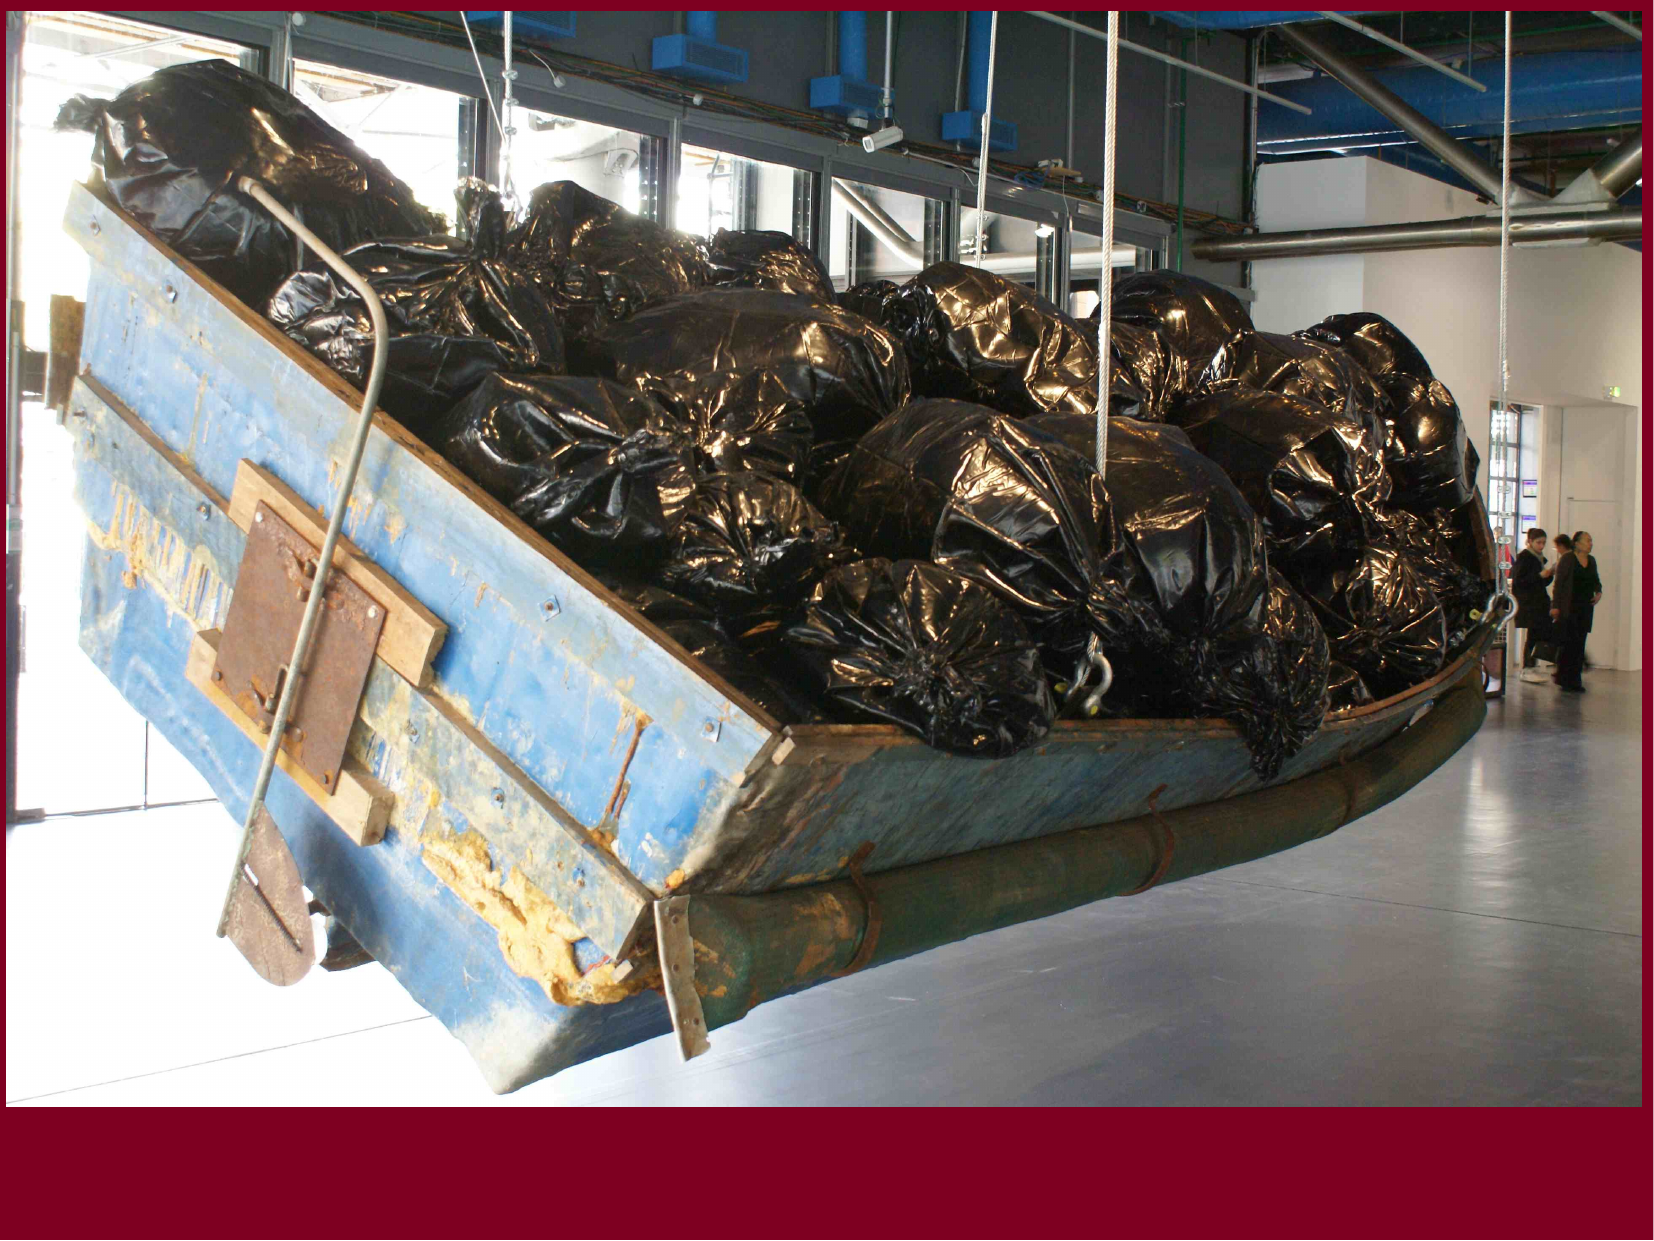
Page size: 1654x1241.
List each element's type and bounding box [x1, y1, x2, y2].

picture [6, 11, 1642, 1107]
